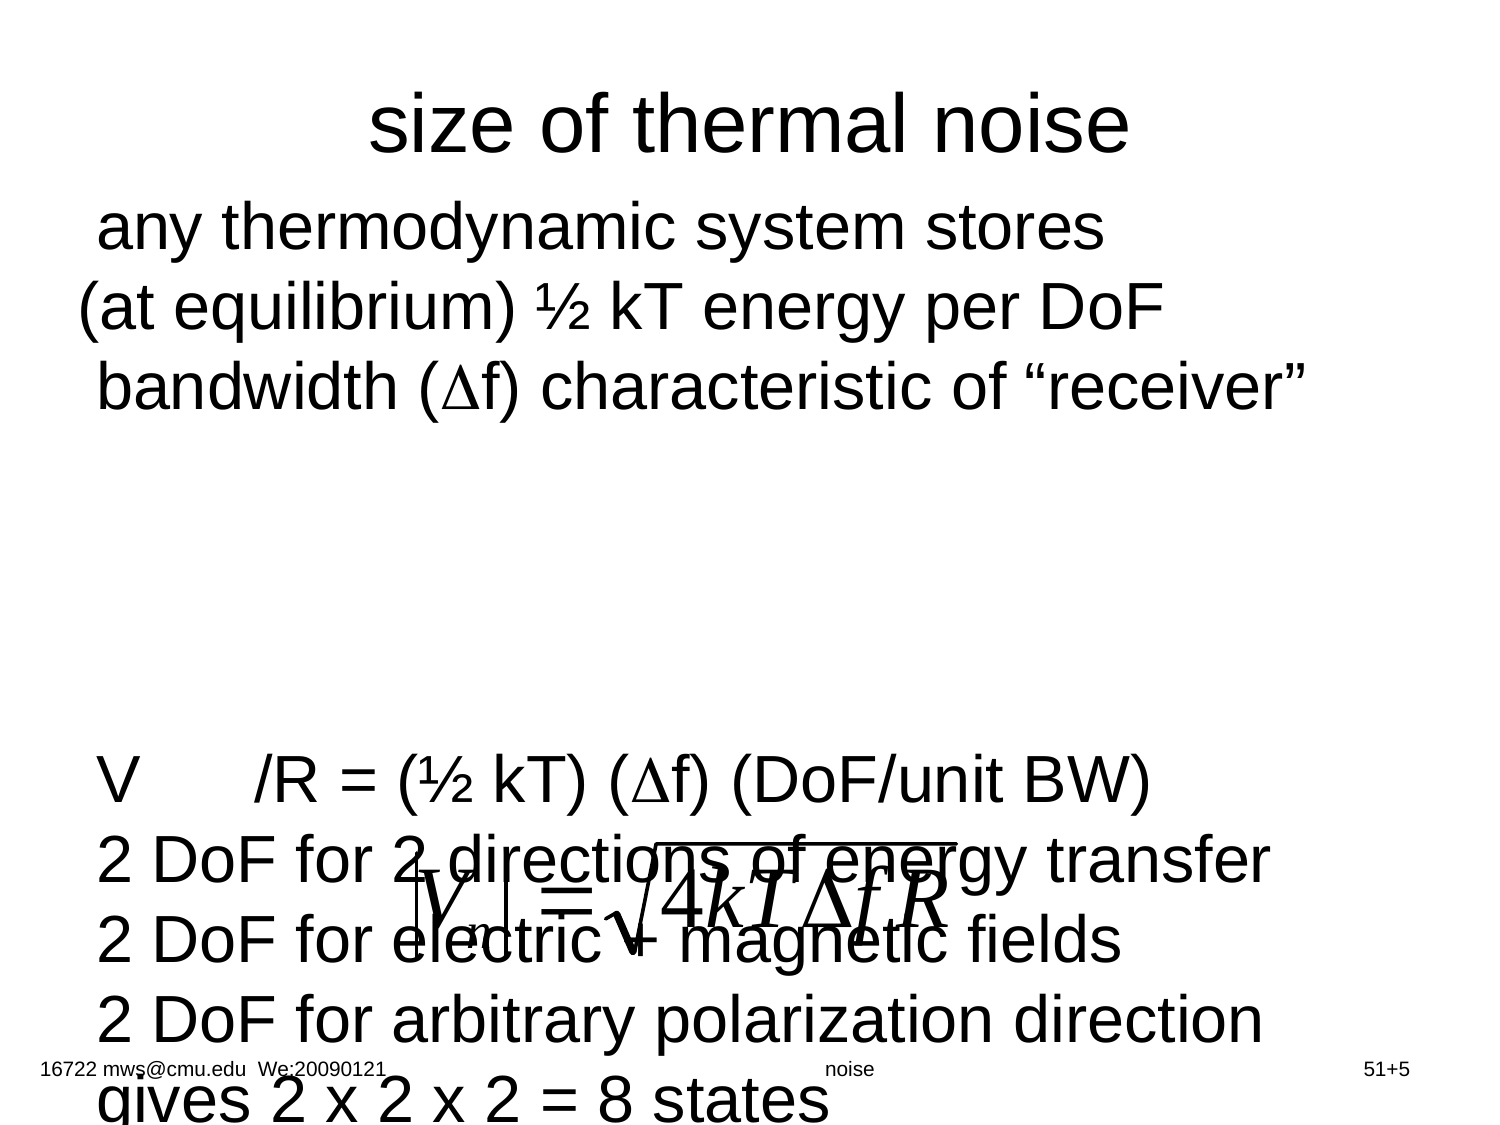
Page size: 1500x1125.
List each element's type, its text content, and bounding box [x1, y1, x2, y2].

chart [399, 825, 976, 979]
text_box size of thermal noise [112, 50, 1388, 174]
text_box any thermodynamic system stores (at equilibrium) ½ kT energy per DoF bandwidth (f) characteristic of “receiver” Vnoise2/R = (½ kT) (f) (DoF/unit BW) 2 DoF for 2 directions of energy transfer 2 DoF for electric + magnetic fields 2 DoF for arbitrary polarization direction gives 2 x 2 x 2 = 8 states [62, 174, 1413, 830]
